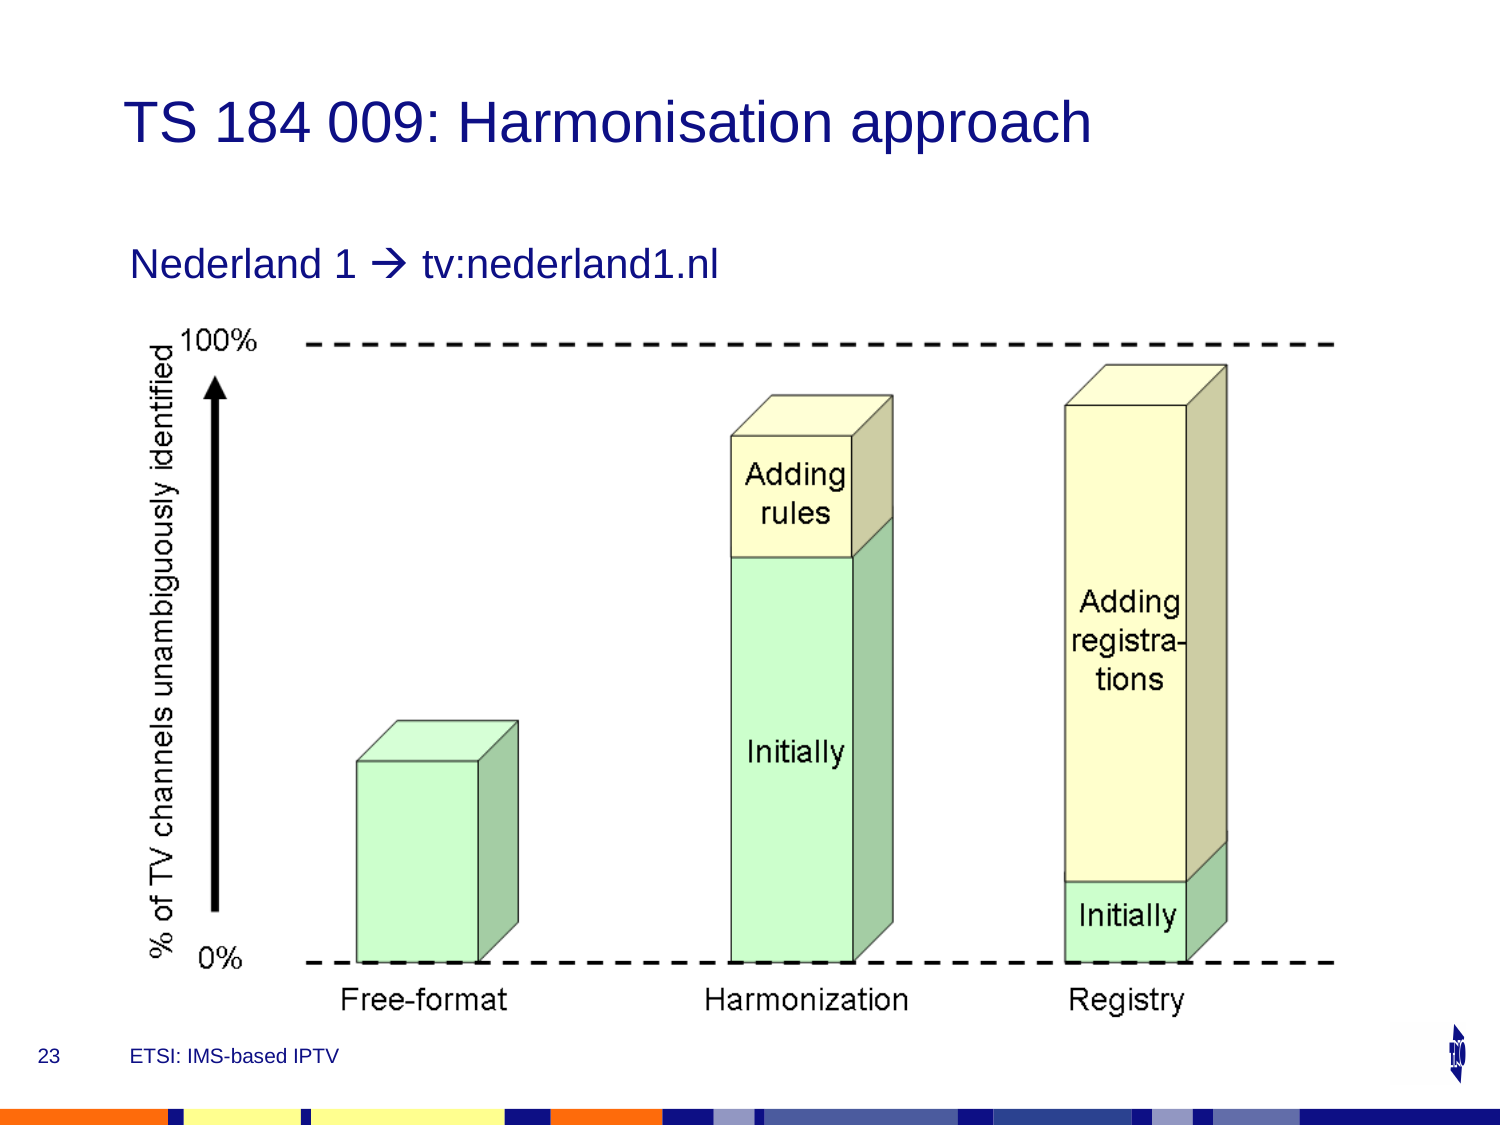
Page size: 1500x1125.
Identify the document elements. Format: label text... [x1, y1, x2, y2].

list Nederland 1  tv:nederland1.nl [129, 235, 1370, 941]
picture [135, 315, 1341, 1024]
title TS 184 009: Harmonisation approach [123, 90, 1364, 225]
